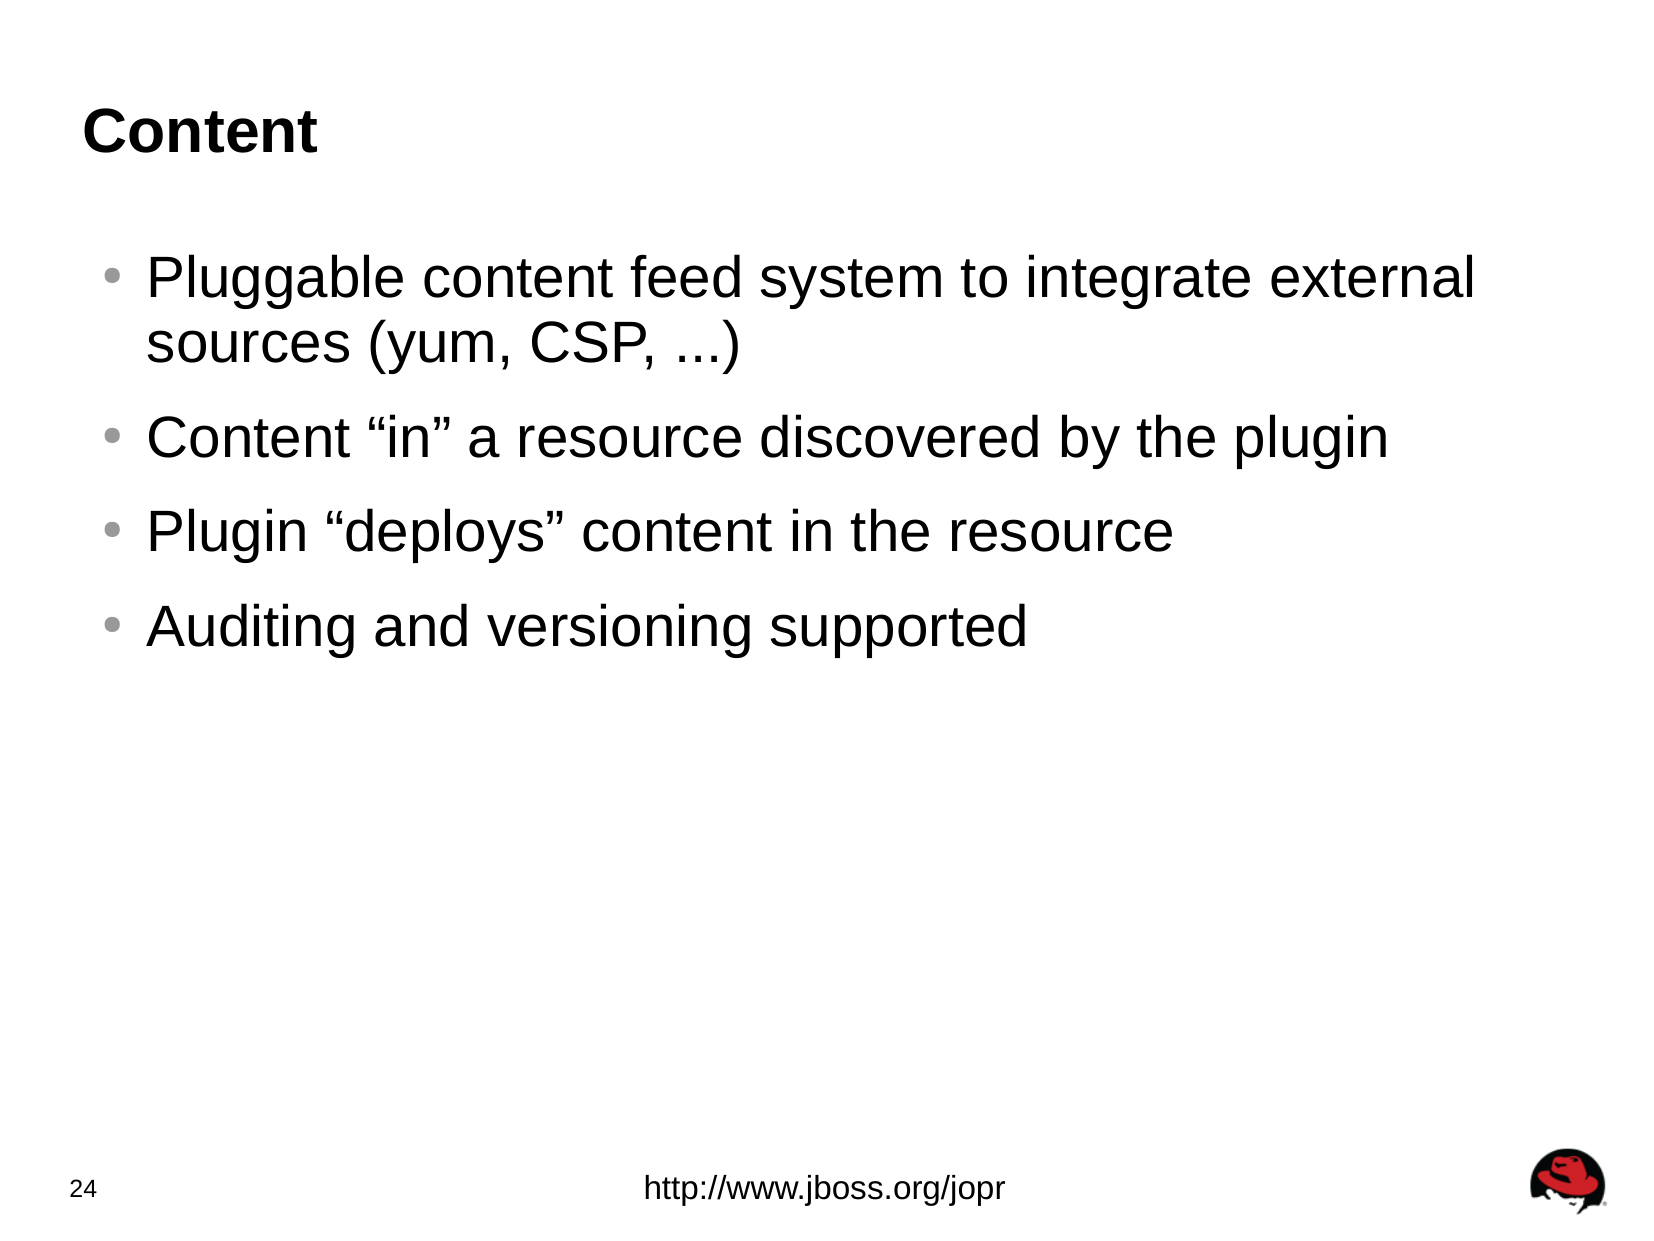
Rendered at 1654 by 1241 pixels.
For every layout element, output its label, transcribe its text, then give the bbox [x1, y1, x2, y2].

picture [1529, 1146, 1613, 1224]
title Content [82, 45, 1571, 218]
list Pluggable content feed system to integrate external sources (yum, CSP, ...) Content “in” a resource discovered by the plugin Plugin “deploys” content in the resource Auditing and versioning supported [86, 244, 1576, 1024]
